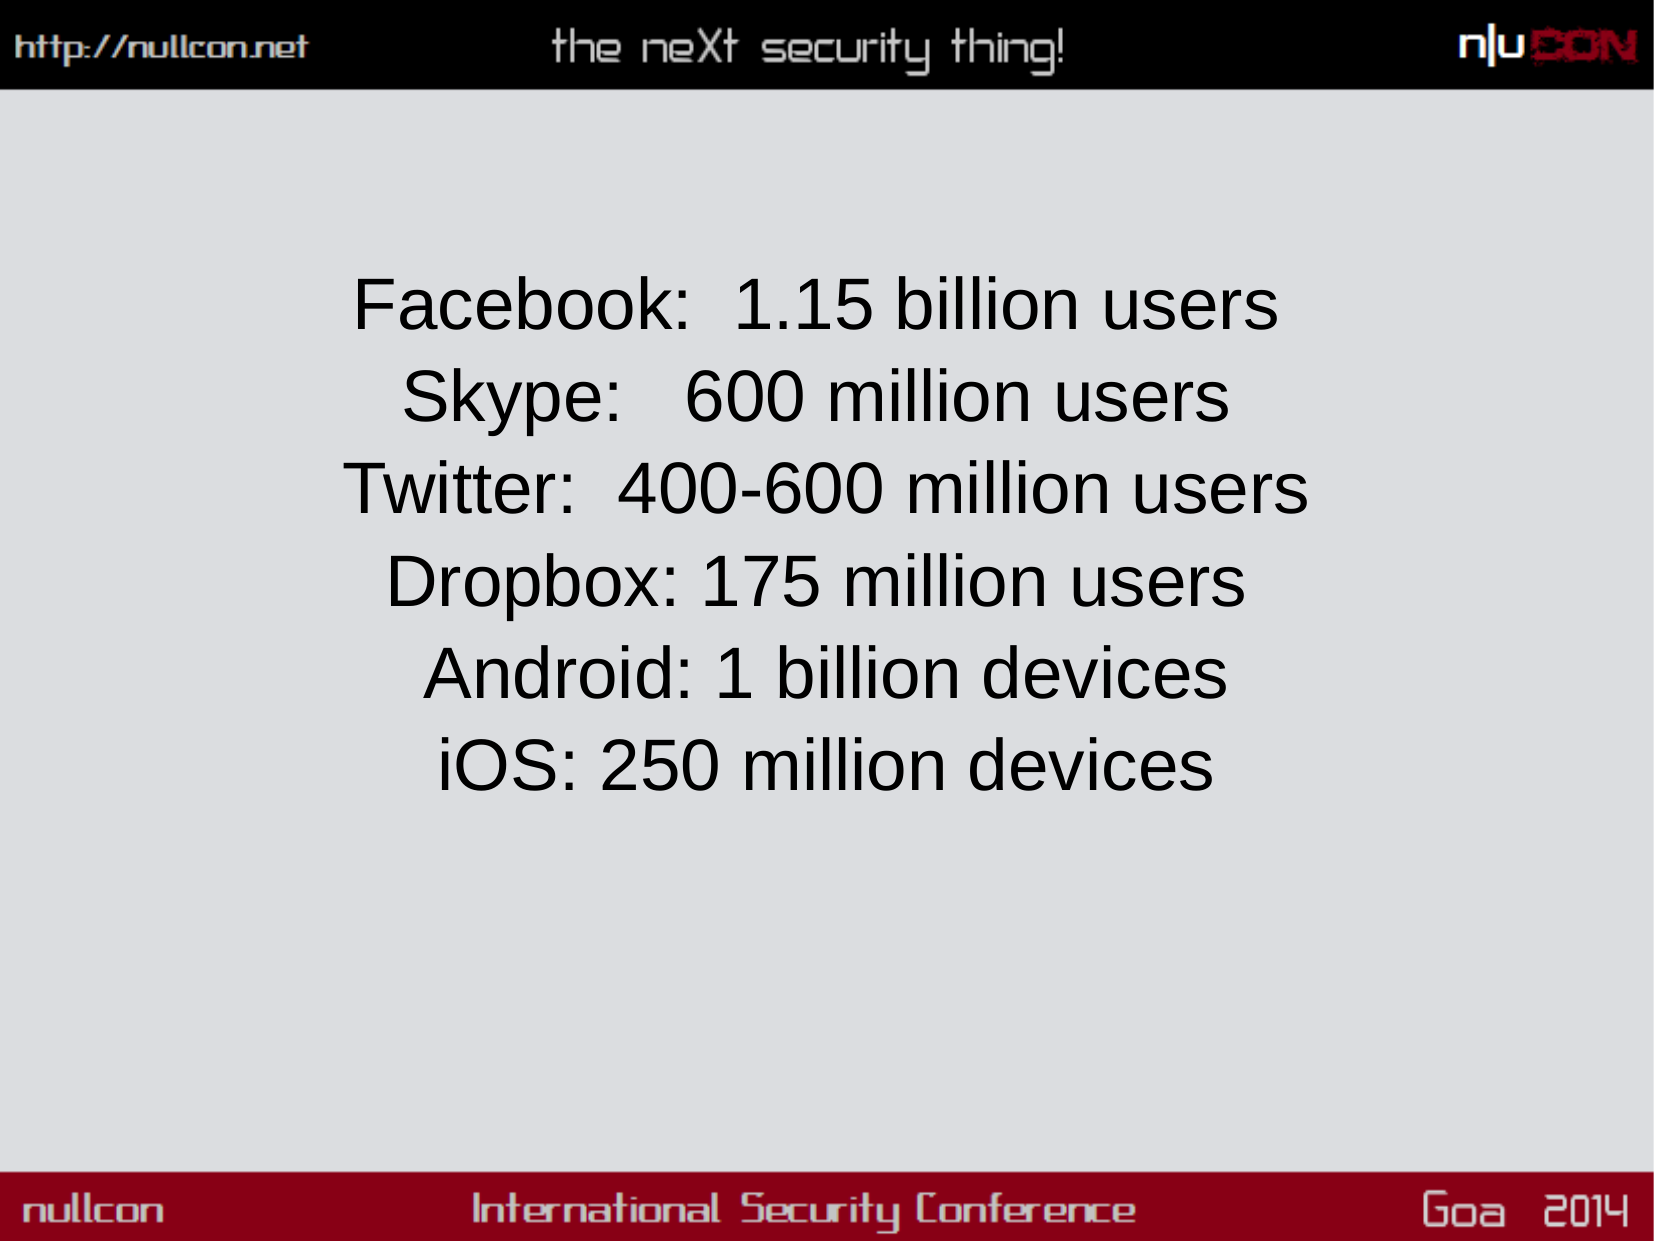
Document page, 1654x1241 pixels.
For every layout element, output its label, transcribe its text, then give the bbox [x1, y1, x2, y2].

subtitle Facebook: 1.15 billion users Skype: 600 million users Twitter: 400-600 million users Dropbox: 175 million users Android: 1 billion devices iOS: 250 million devices [82, 49, 1571, 1010]
picture [0, 0, 1654, 1241]
